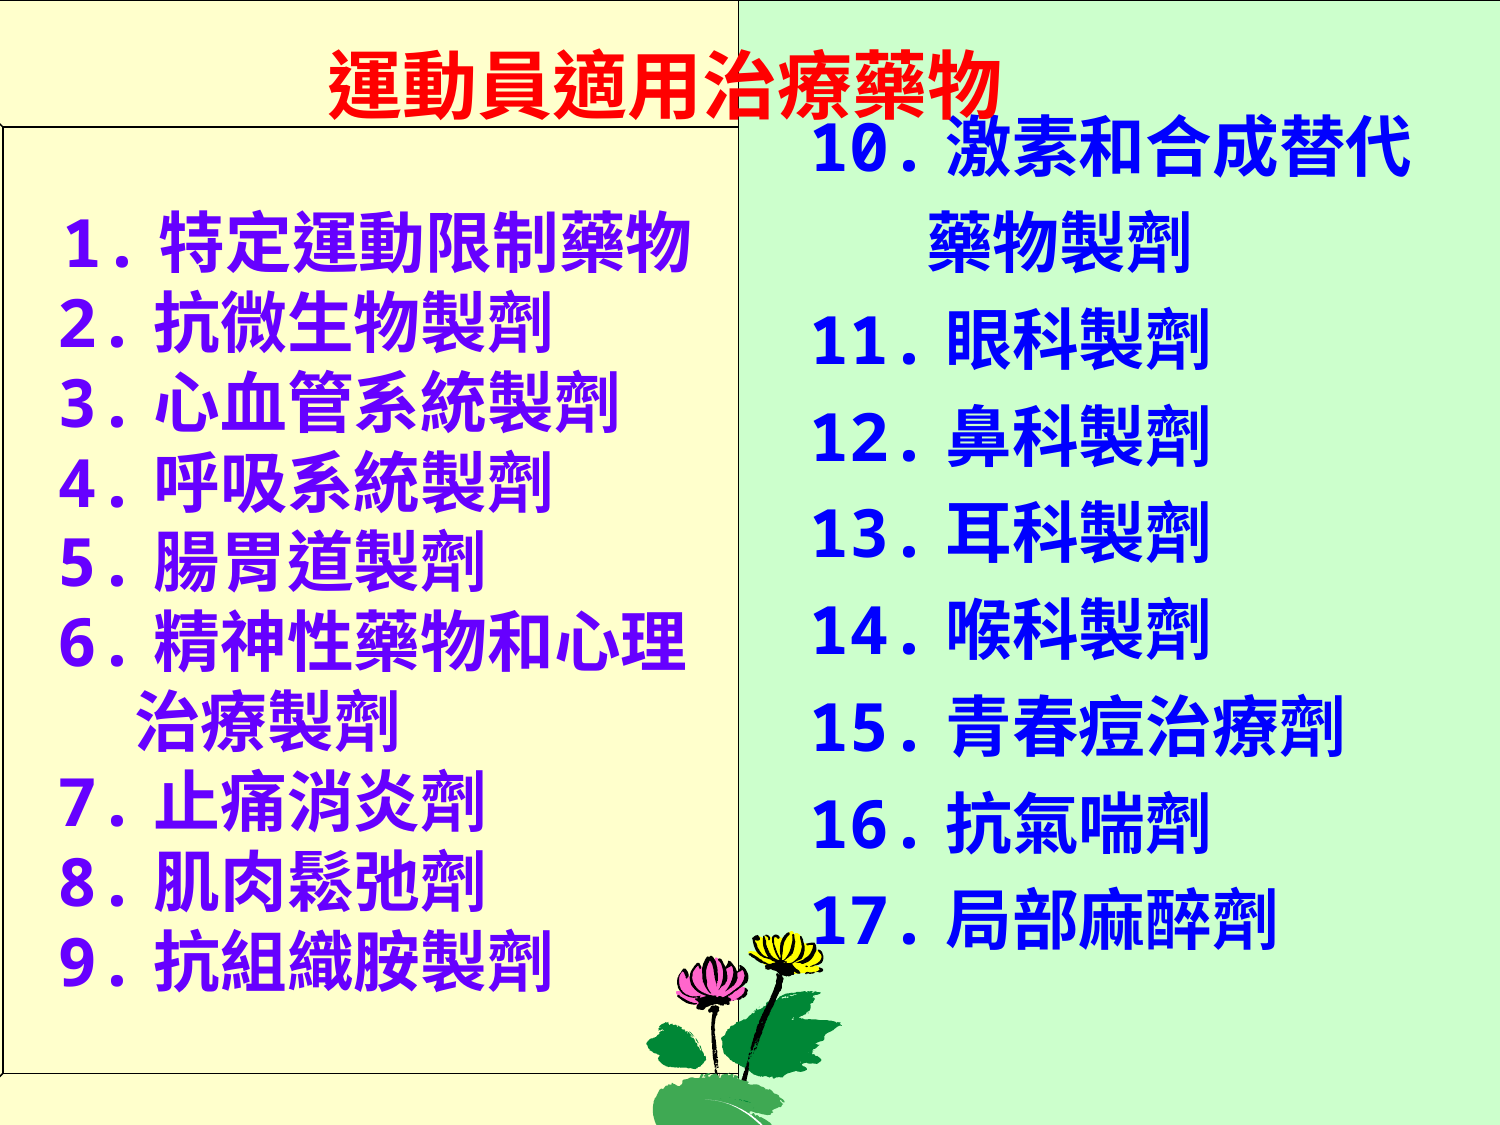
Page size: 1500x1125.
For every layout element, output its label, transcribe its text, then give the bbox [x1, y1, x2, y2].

text_box 1.特定運動限制藥物 2.抗微生物製劑 3.心血管系統製劑 4.呼吸系統製劑 5.腸胃道製劑 6.精神性藥物和心理 治療製劑 7.止痛消炎劑 8.肌肉鬆弛劑 9.抗組織胺製劑 [0, 0, 738, 1125]
list 10.激素和合成替代 藥物製劑 11.眼科製劑 12.鼻科製劑 13.耳科製劑 14.喉科製劑 15.青春痘治療劑 16.抗氣喘劑 17.局部麻醉劑 [738, 0, 1500, 1125]
text_box 運動員適用治療藥物 [313, 31, 1364, 136]
picture [643, 928, 845, 1125]
